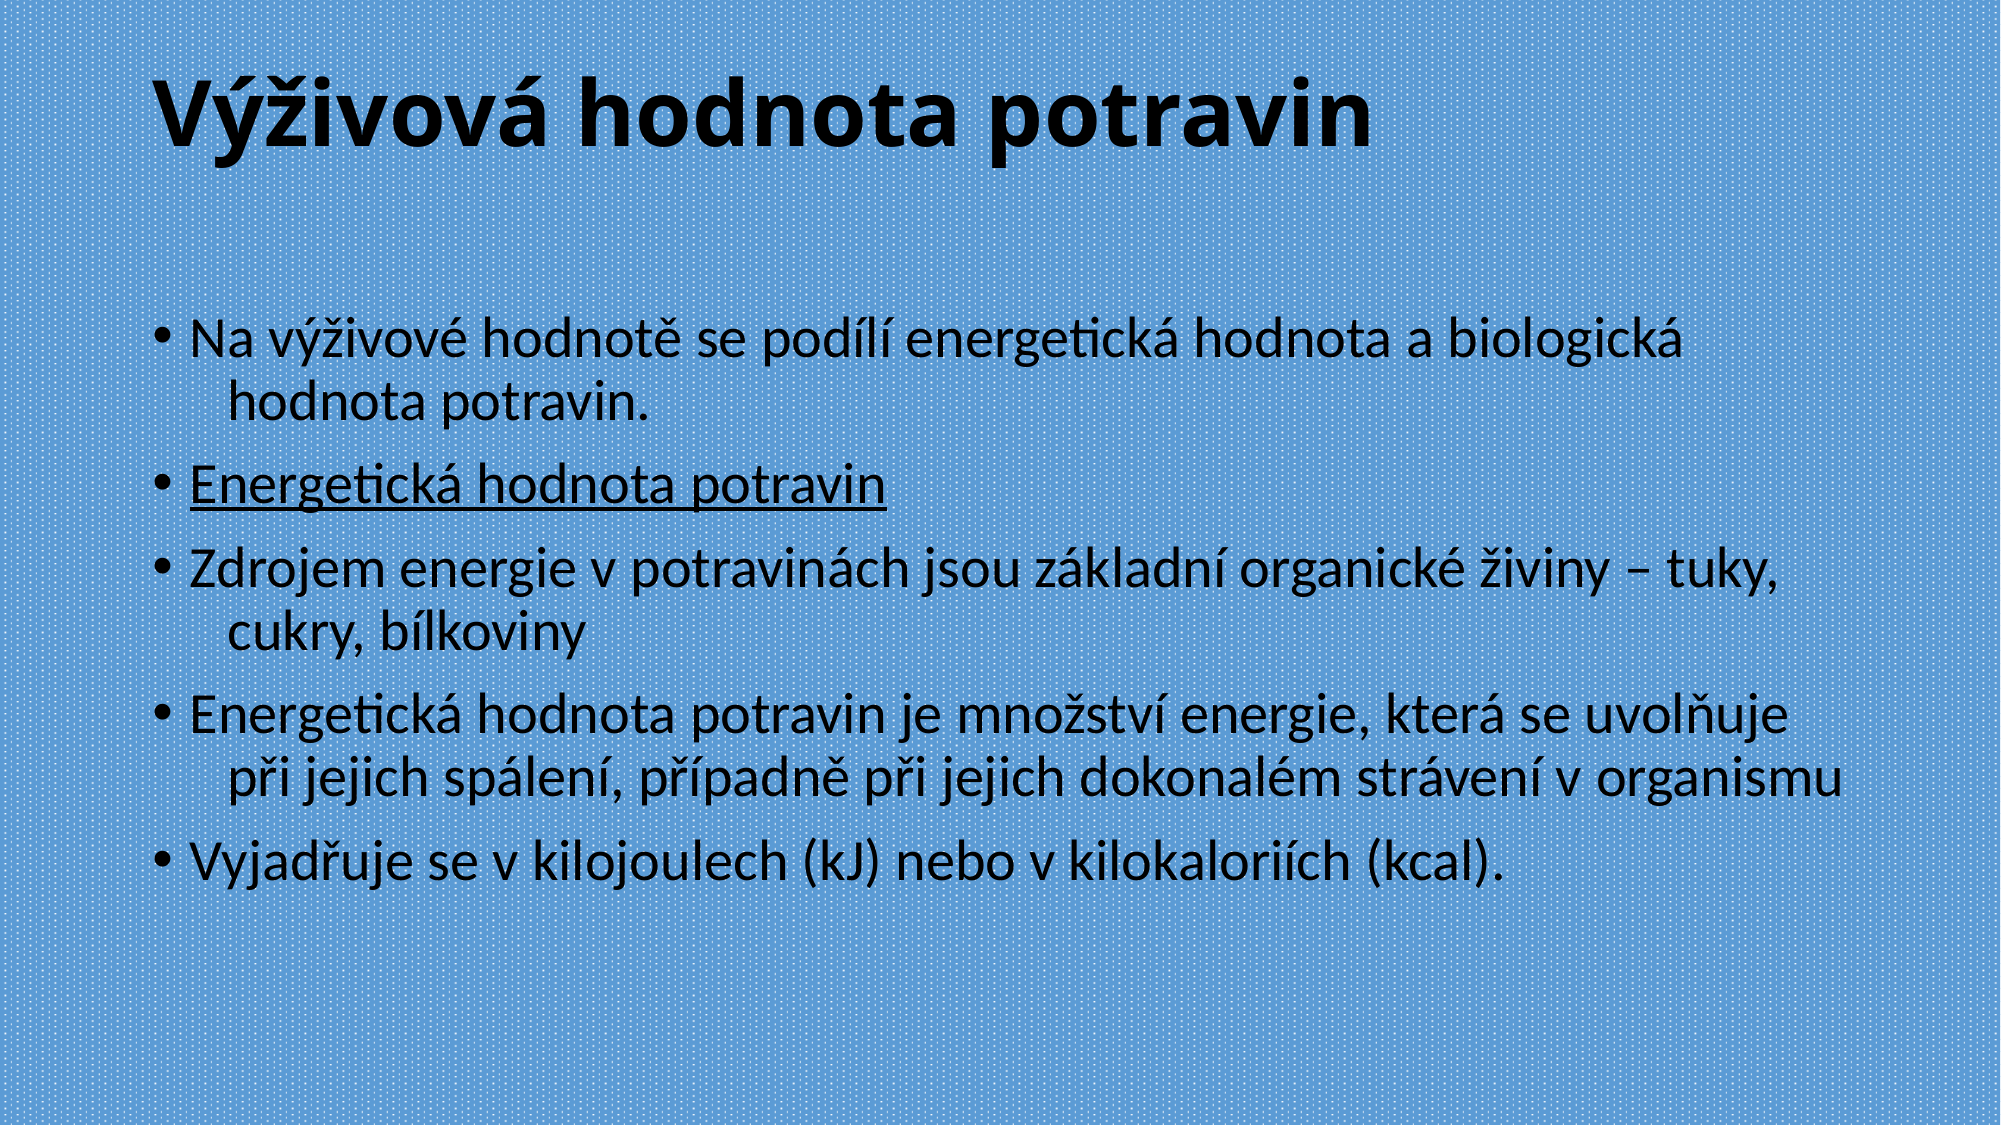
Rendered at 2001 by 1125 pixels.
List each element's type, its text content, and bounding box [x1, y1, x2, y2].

title Výživová hodnota potravin [137, 59, 1863, 278]
list Na výživové hodnotě se podílí energetická hodnota a biologická hodnota potravin. Energetická hodnota potravin Zdrojem energie v potravinách jsou základní organické živiny – tuky, cukry, bílkoviny Energetická hodnota potravin je množství energie, která se uvolňuje při jejich spálení, případně při jejich dokonalém strávení v organismu Vyjadřuje se v kilojoulech (kJ) nebo v kilokaloriích (kcal). [137, 299, 1863, 1014]
